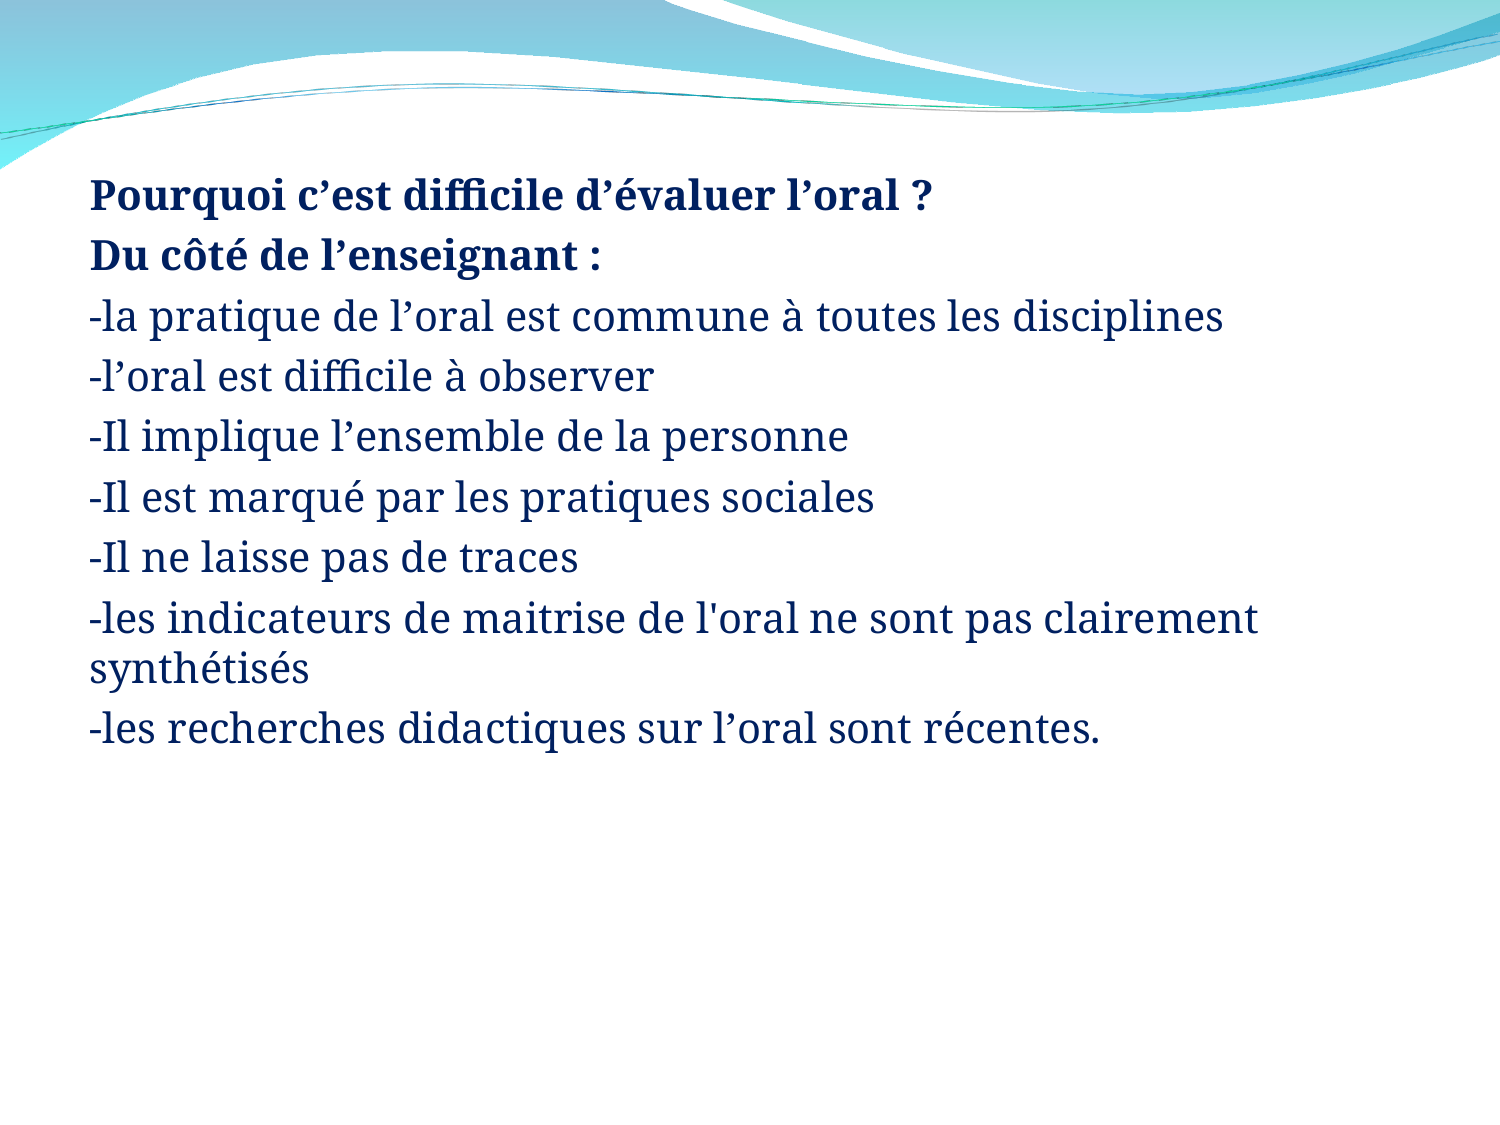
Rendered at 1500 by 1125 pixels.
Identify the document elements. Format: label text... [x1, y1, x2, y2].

list Pourquoi c’est difficile d’évaluer l’oral ? Du côté de l’enseignant : -la pratique de l’oral est commune à toutes les disciplines -l’oral est difficile à observer -Il implique l’ensemble de la personne -Il est marqué par les pratiques sociales -Il ne laisse pas de traces -les indicateurs de maitrise de l'oral ne sont pas clairement synthétisés -les recherches didactiques sur l’oral sont récentes. [75, 160, 1426, 1038]
picture [0, 33, 1500, 140]
